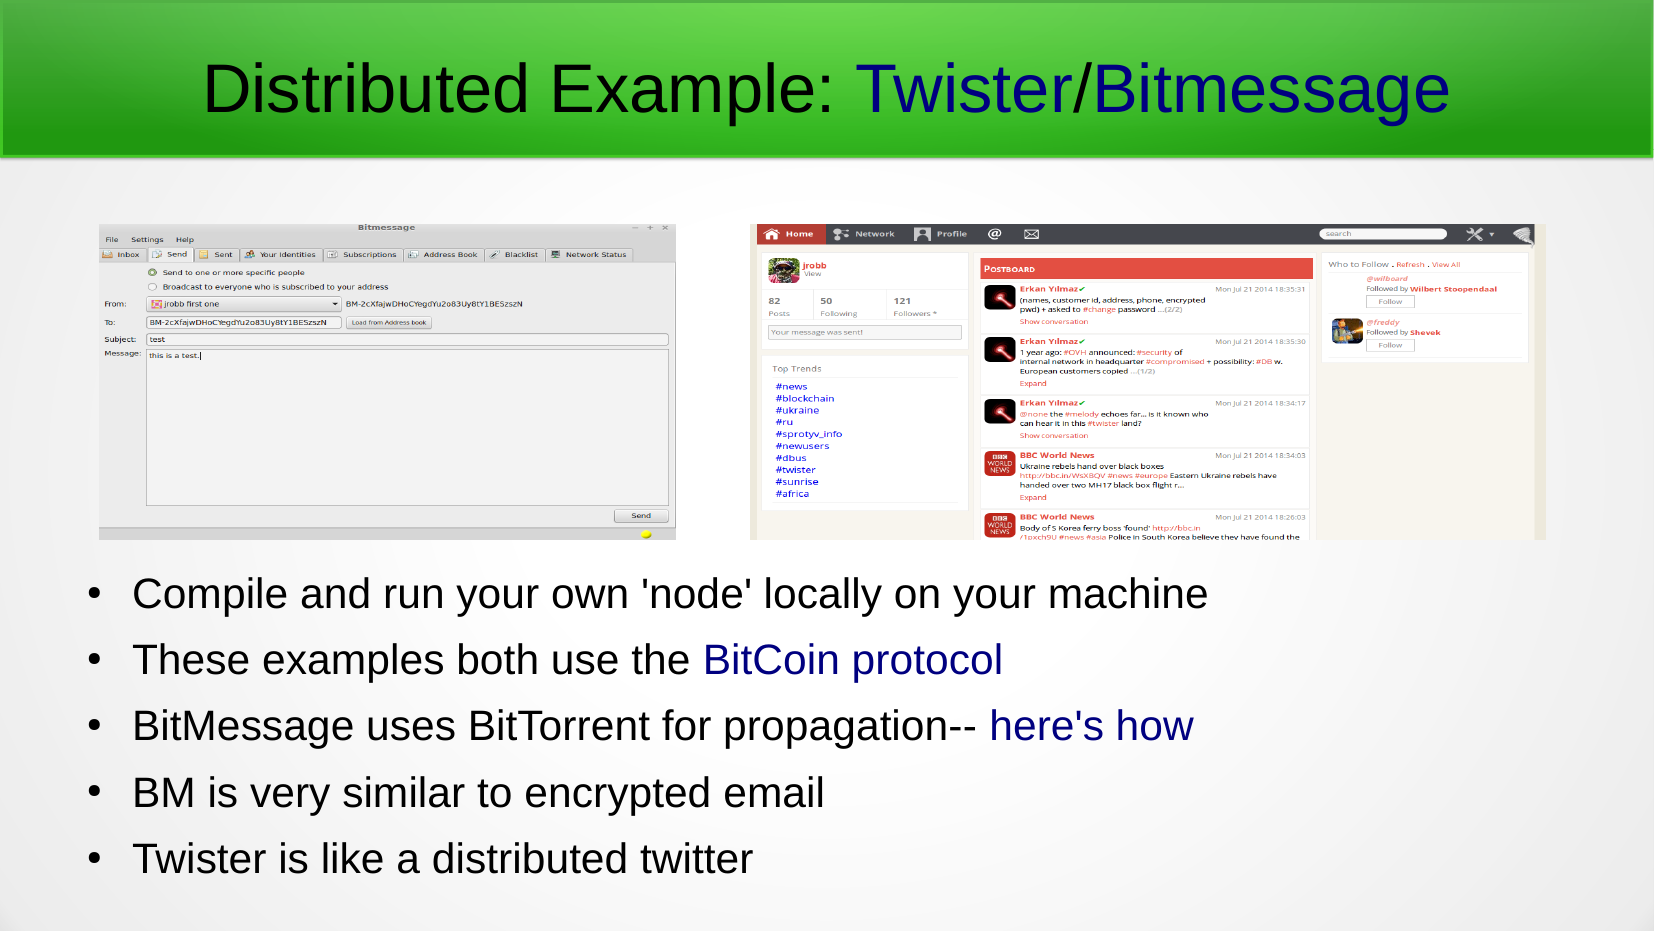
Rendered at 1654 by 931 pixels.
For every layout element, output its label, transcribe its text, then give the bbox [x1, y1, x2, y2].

title Distributed Example: Twister/Bitmessage [82, 35, 1571, 142]
picture [750, 224, 1546, 541]
list Compile and run your own 'node' locally on your machine These examples both use the BitCoin protocol BitMessage uses BitTorrent for propagation-- here's how BM is very similar to encrypted email Twister is like a distributed twitter [71, 570, 1561, 886]
picture [99, 224, 676, 541]
